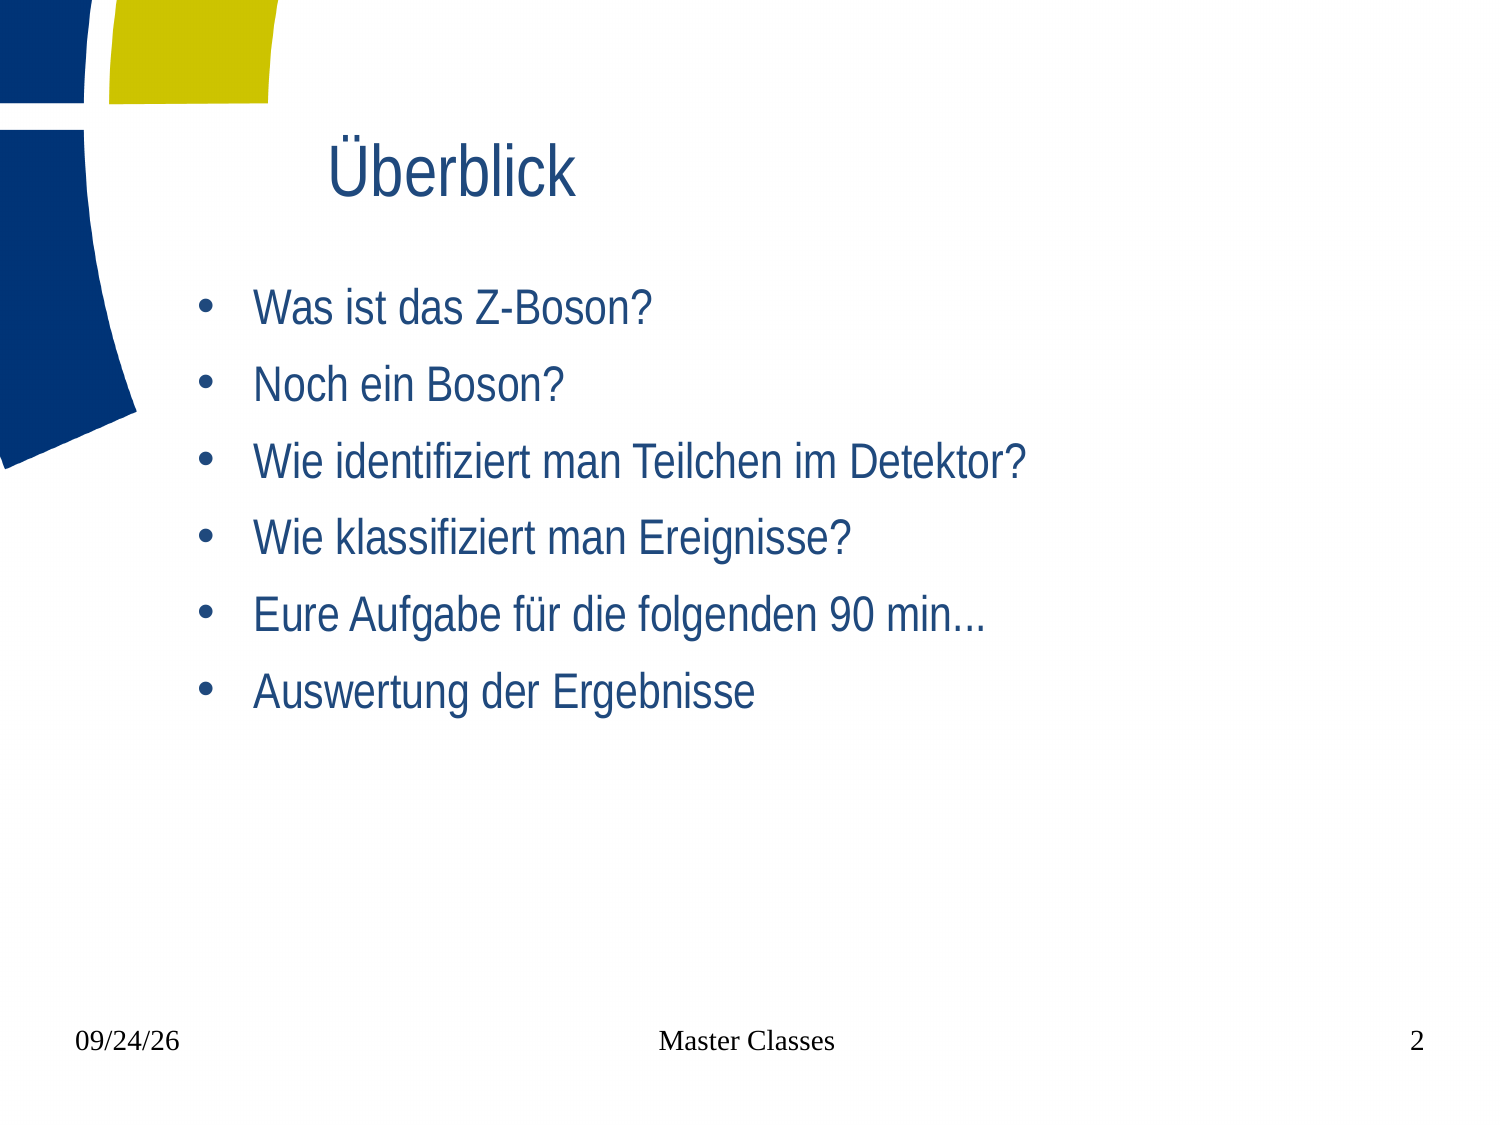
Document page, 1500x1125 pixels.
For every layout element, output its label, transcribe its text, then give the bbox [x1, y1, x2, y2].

title Überblick [312, 101, 1400, 233]
list Was ist das Z-Boson? Noch ein Boson? Wie identifiziert man Teilchen im Detektor? Wie klassifiziert man Ereignisse? Eure Aufgabe für die folgenden 90 min... Auswertung der Ergebnisse [183, 267, 1400, 920]
picture [0, 0, 1500, 1125]
